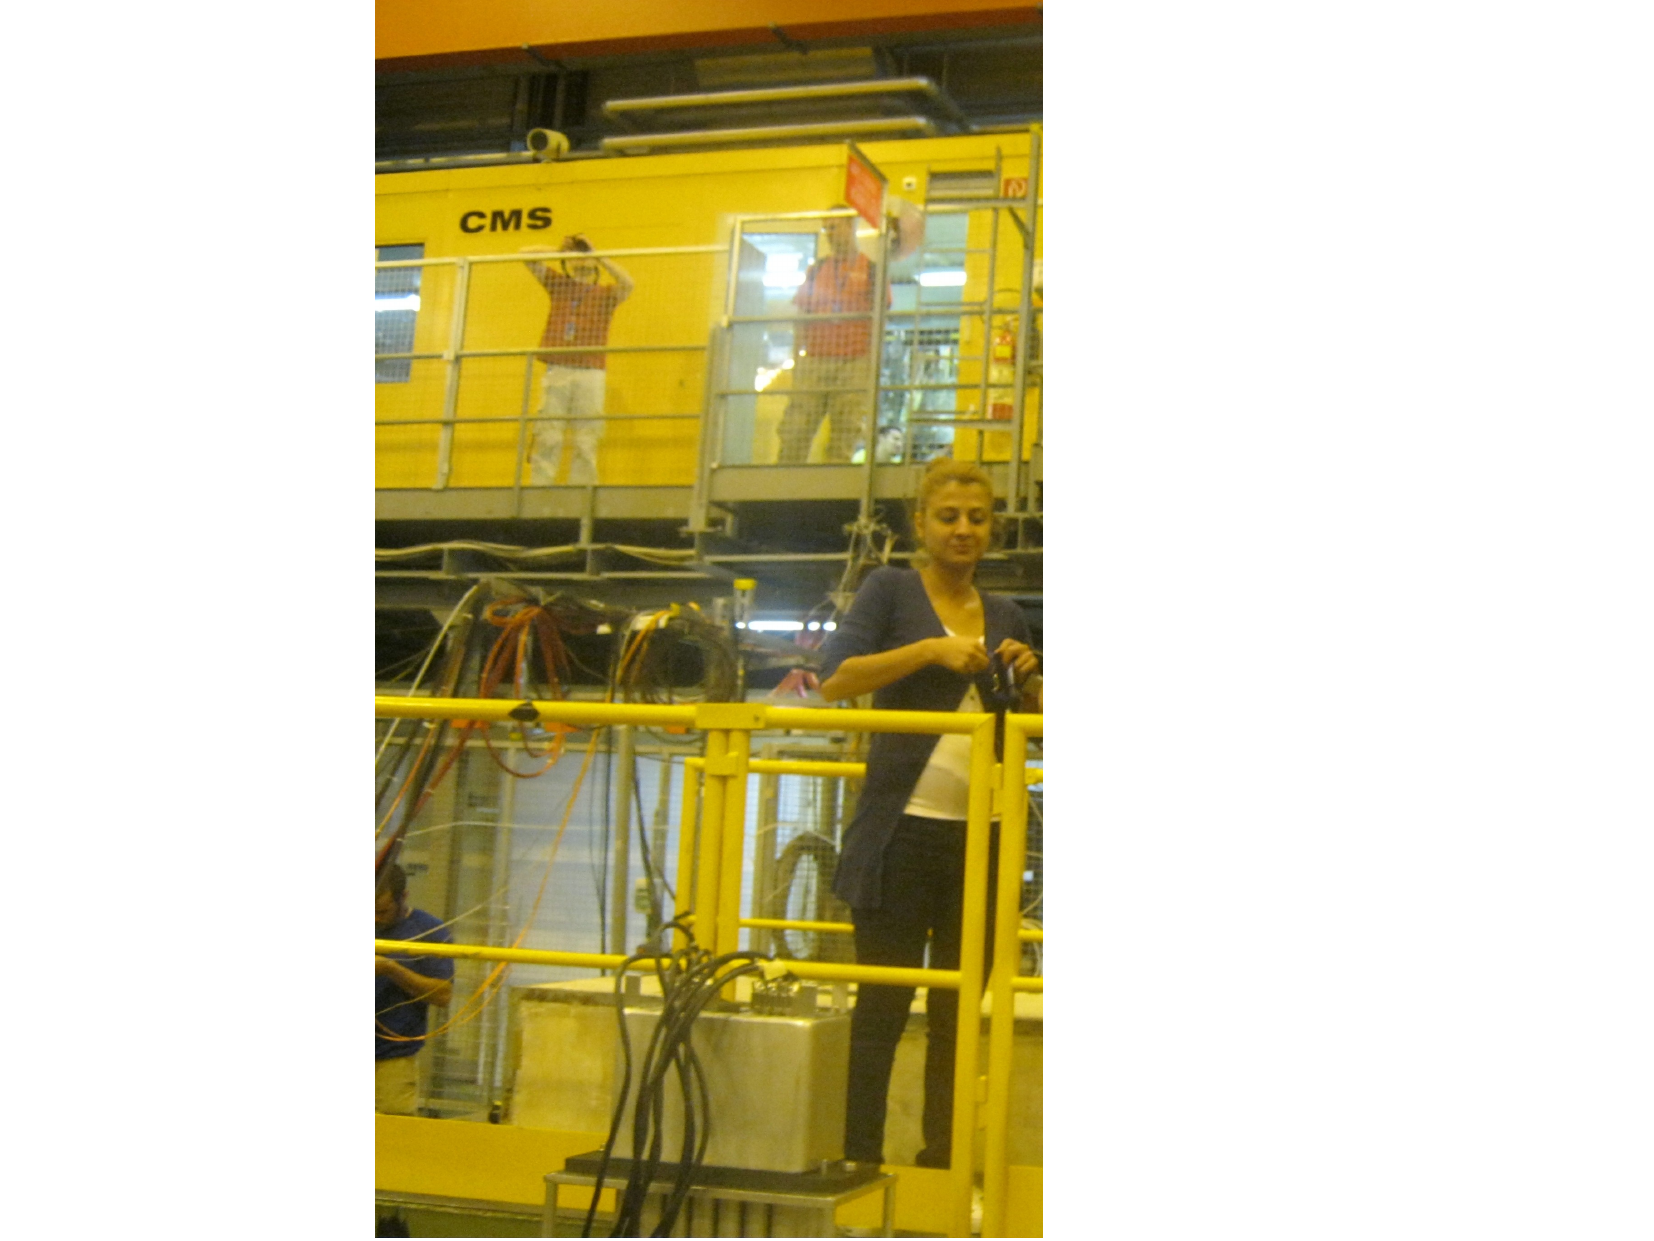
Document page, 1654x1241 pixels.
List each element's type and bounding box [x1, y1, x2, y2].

picture [375, 0, 1043, 1238]
